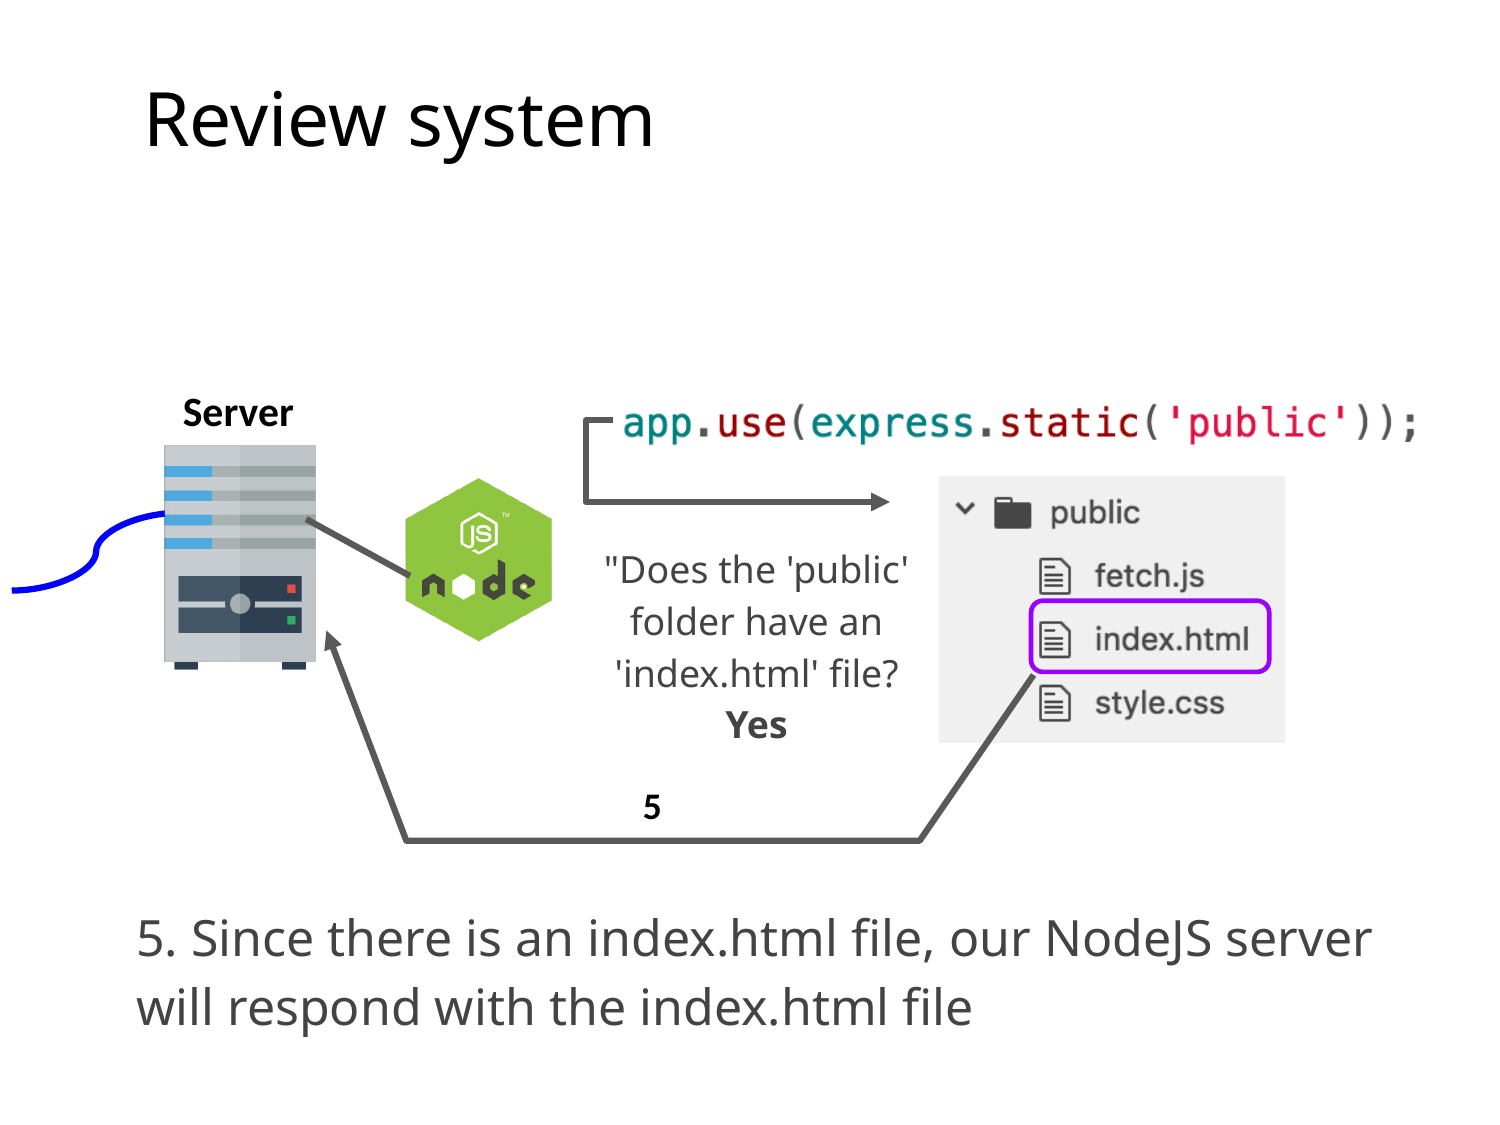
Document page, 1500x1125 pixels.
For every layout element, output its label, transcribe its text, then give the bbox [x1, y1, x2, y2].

title Review system [128, 56, 1372, 183]
picture [119, 481, 358, 680]
list 5. Since there is an index.html file, our NodeJS server will respond with the index.html file [121, 882, 1442, 1092]
list "Does the 'public' folder have an 'index.html' file? Yes [560, 524, 954, 692]
picture [597, 384, 1440, 743]
text_box 5 [616, 769, 688, 837]
text_box Server [82, 337, 395, 481]
picture [394, 476, 562, 644]
